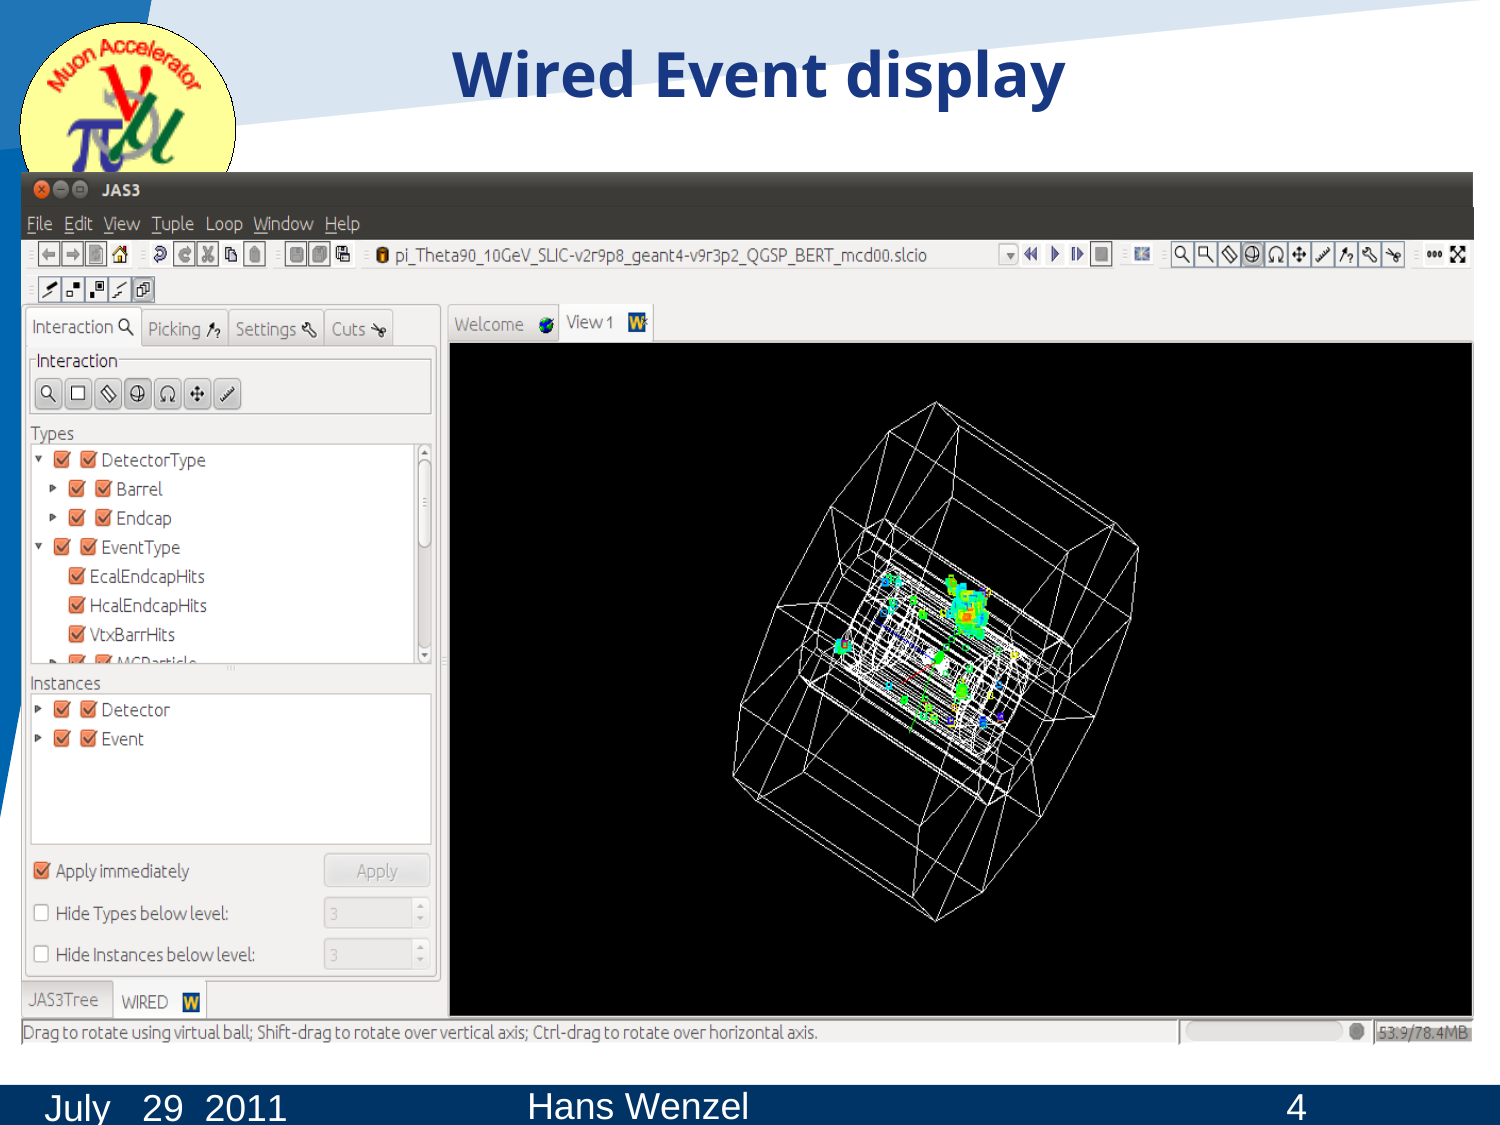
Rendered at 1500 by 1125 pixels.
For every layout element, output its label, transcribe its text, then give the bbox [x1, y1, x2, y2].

picture [21, 39, 1474, 1045]
title Wired Event display [167, 0, 1335, 156]
